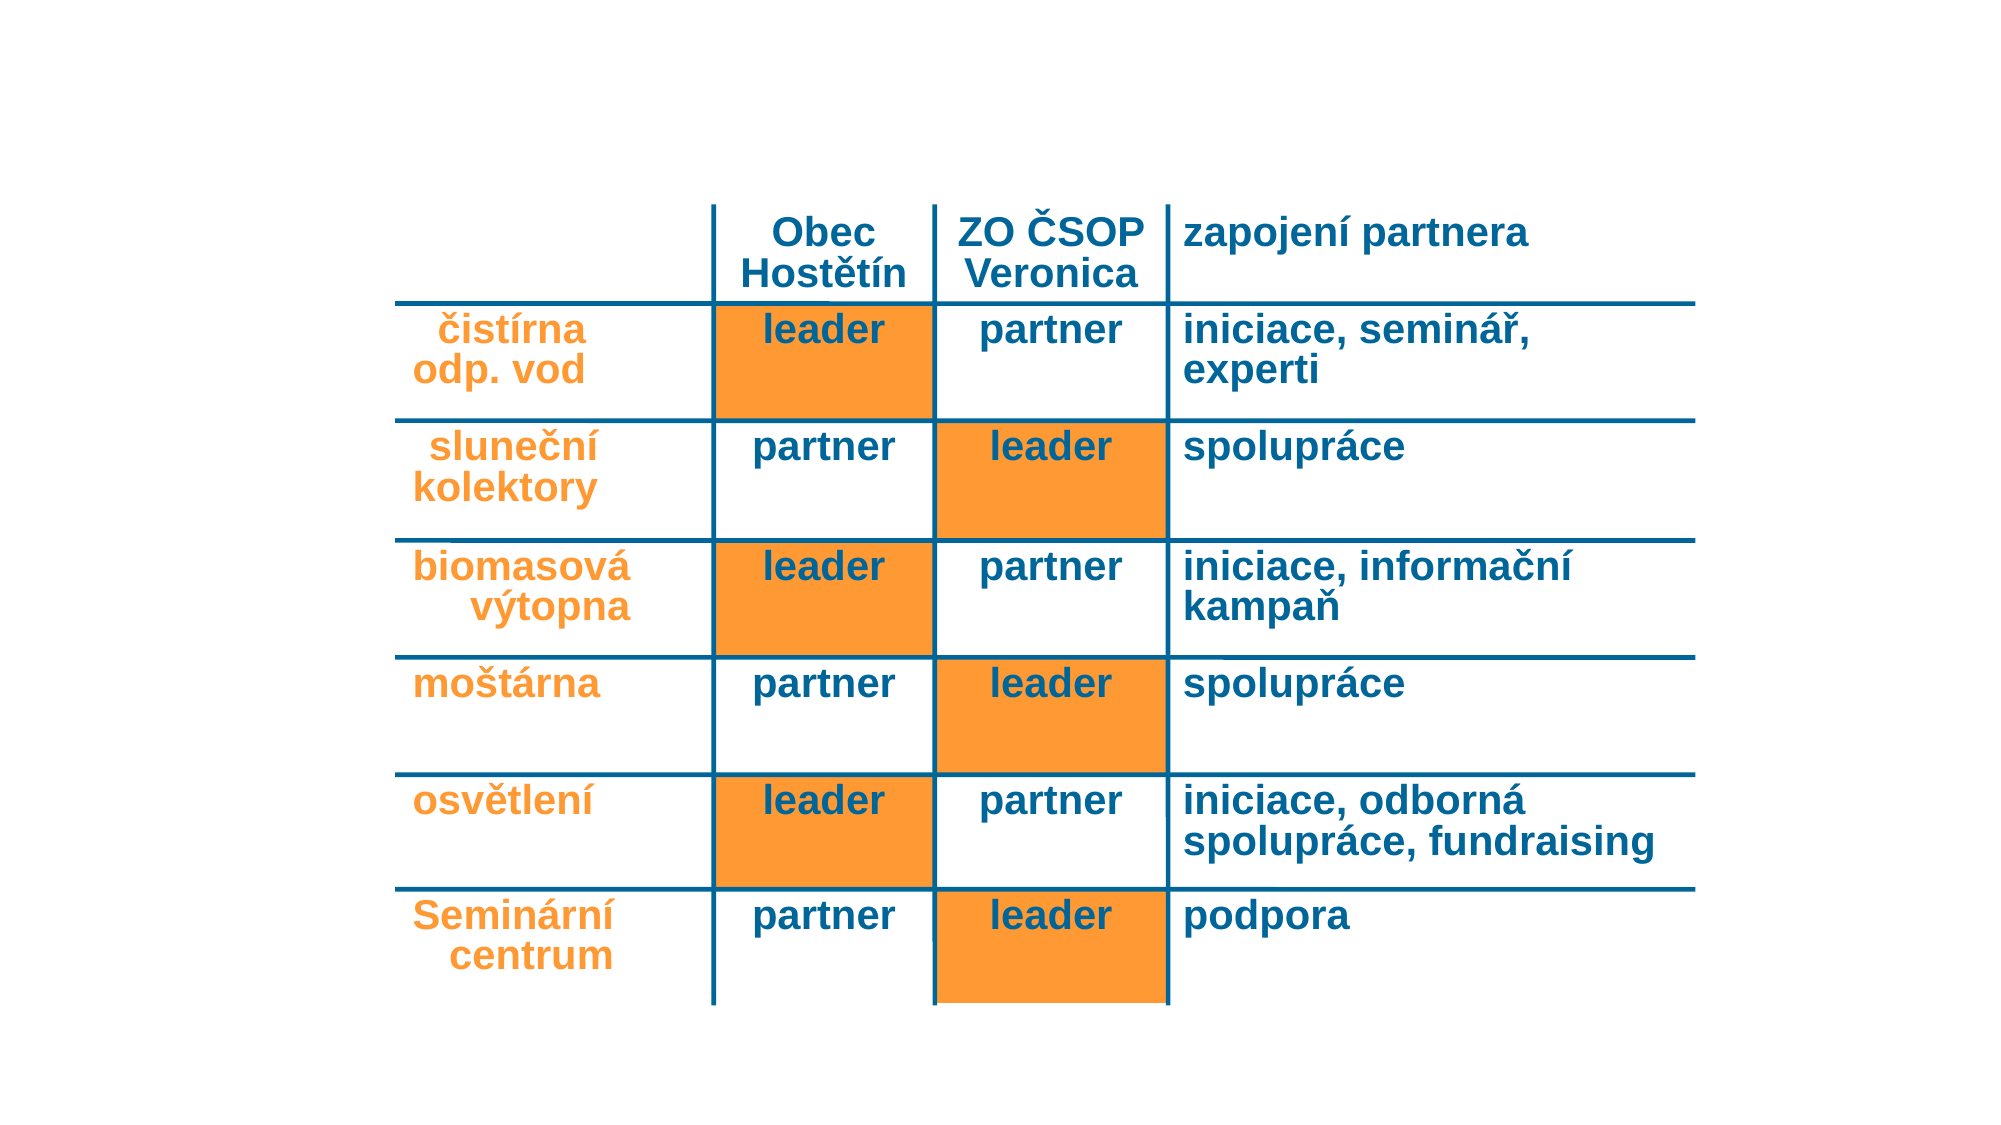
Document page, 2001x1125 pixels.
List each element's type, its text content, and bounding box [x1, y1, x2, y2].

text_box Obec Hostětín [717, 206, 932, 301]
text_box biomasová výtopna [397, 543, 711, 655]
text_box osvětlení [397, 778, 711, 886]
text_box partner [938, 306, 1165, 418]
text_box partner [938, 543, 1165, 655]
text_box čistírna odp. vod [397, 306, 711, 418]
text_box iniciace, odborná spolupráce, fundraising [1171, 778, 1692, 887]
text_box sluneční kolektory [397, 423, 711, 538]
text_box leader [717, 306, 932, 418]
text_box spolupráce [1171, 424, 1692, 538]
text_box partner [717, 424, 932, 538]
text_box leader [717, 543, 932, 655]
text_box leader [938, 892, 1165, 1003]
text_box ZO ČSOP Veronica [938, 206, 1165, 301]
text_box iniciace, seminář, experti [1171, 306, 1692, 418]
text_box Seminární centrum [397, 892, 711, 1003]
text_box partner [717, 660, 932, 772]
text_box leader [938, 424, 1165, 538]
text_box leader [717, 778, 932, 886]
text_box iniciace, informační kampaň [1171, 543, 1692, 655]
text_box partner [717, 892, 932, 1003]
text_box partner [938, 778, 1165, 886]
text_box podpora [1171, 892, 1692, 1003]
picture [244, 0, 1760, 1125]
text_box spolupráce [1171, 660, 1692, 772]
text_box zapojení partnera [1171, 206, 1692, 301]
text_box moštárna [397, 660, 711, 772]
text_box leader [938, 660, 1165, 772]
